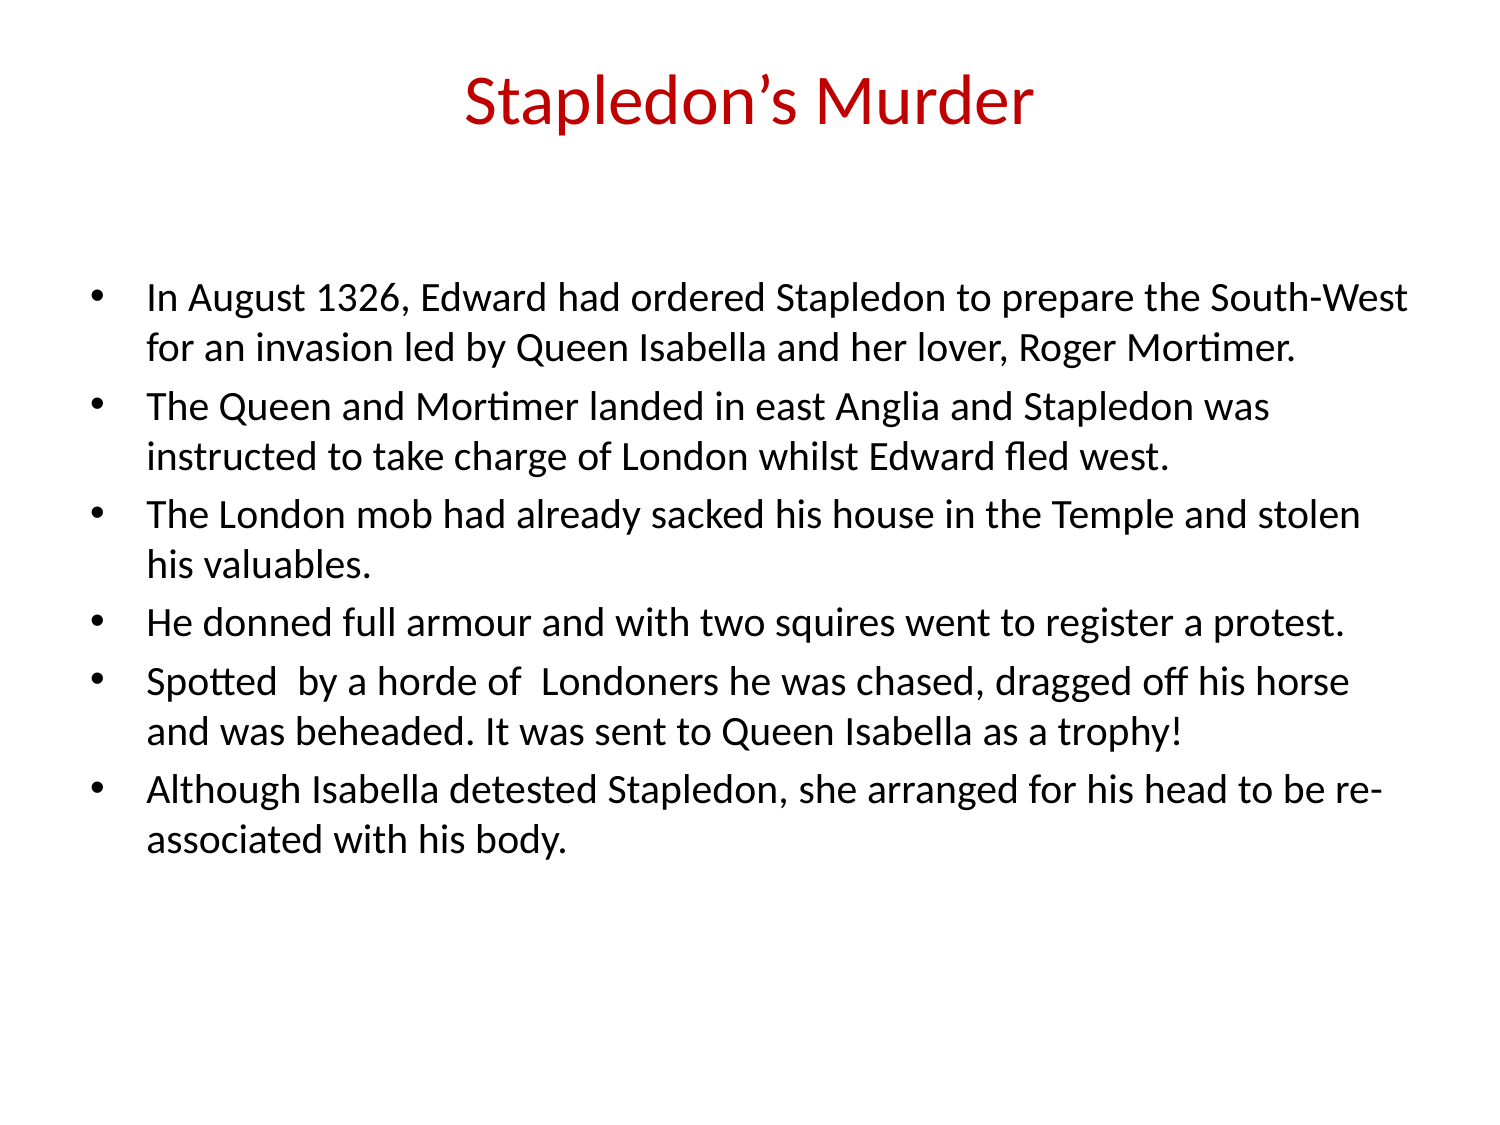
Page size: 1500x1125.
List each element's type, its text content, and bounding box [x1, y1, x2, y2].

title Stapledon’s Murder [75, 45, 1425, 233]
list In August 1326, Edward had ordered Stapledon to prepare the South-West for an invasion led by Queen Isabella and her lover, Roger Mortimer. The Queen and Mortimer landed in east Anglia and Stapledon was instructed to take charge of London whilst Edward fled west. The London mob had already sacked his house in the Temple and stolen his valuables. He donned full armour and with two squires went to register a protest. Spotted by a horde of Londoners he was chased, dragged off his horse and was beheaded. It was sent to Queen Isabella as a trophy! Although Isabella detested Stapledon, she arranged for his head to be re-associated with his body. [75, 262, 1425, 1005]
